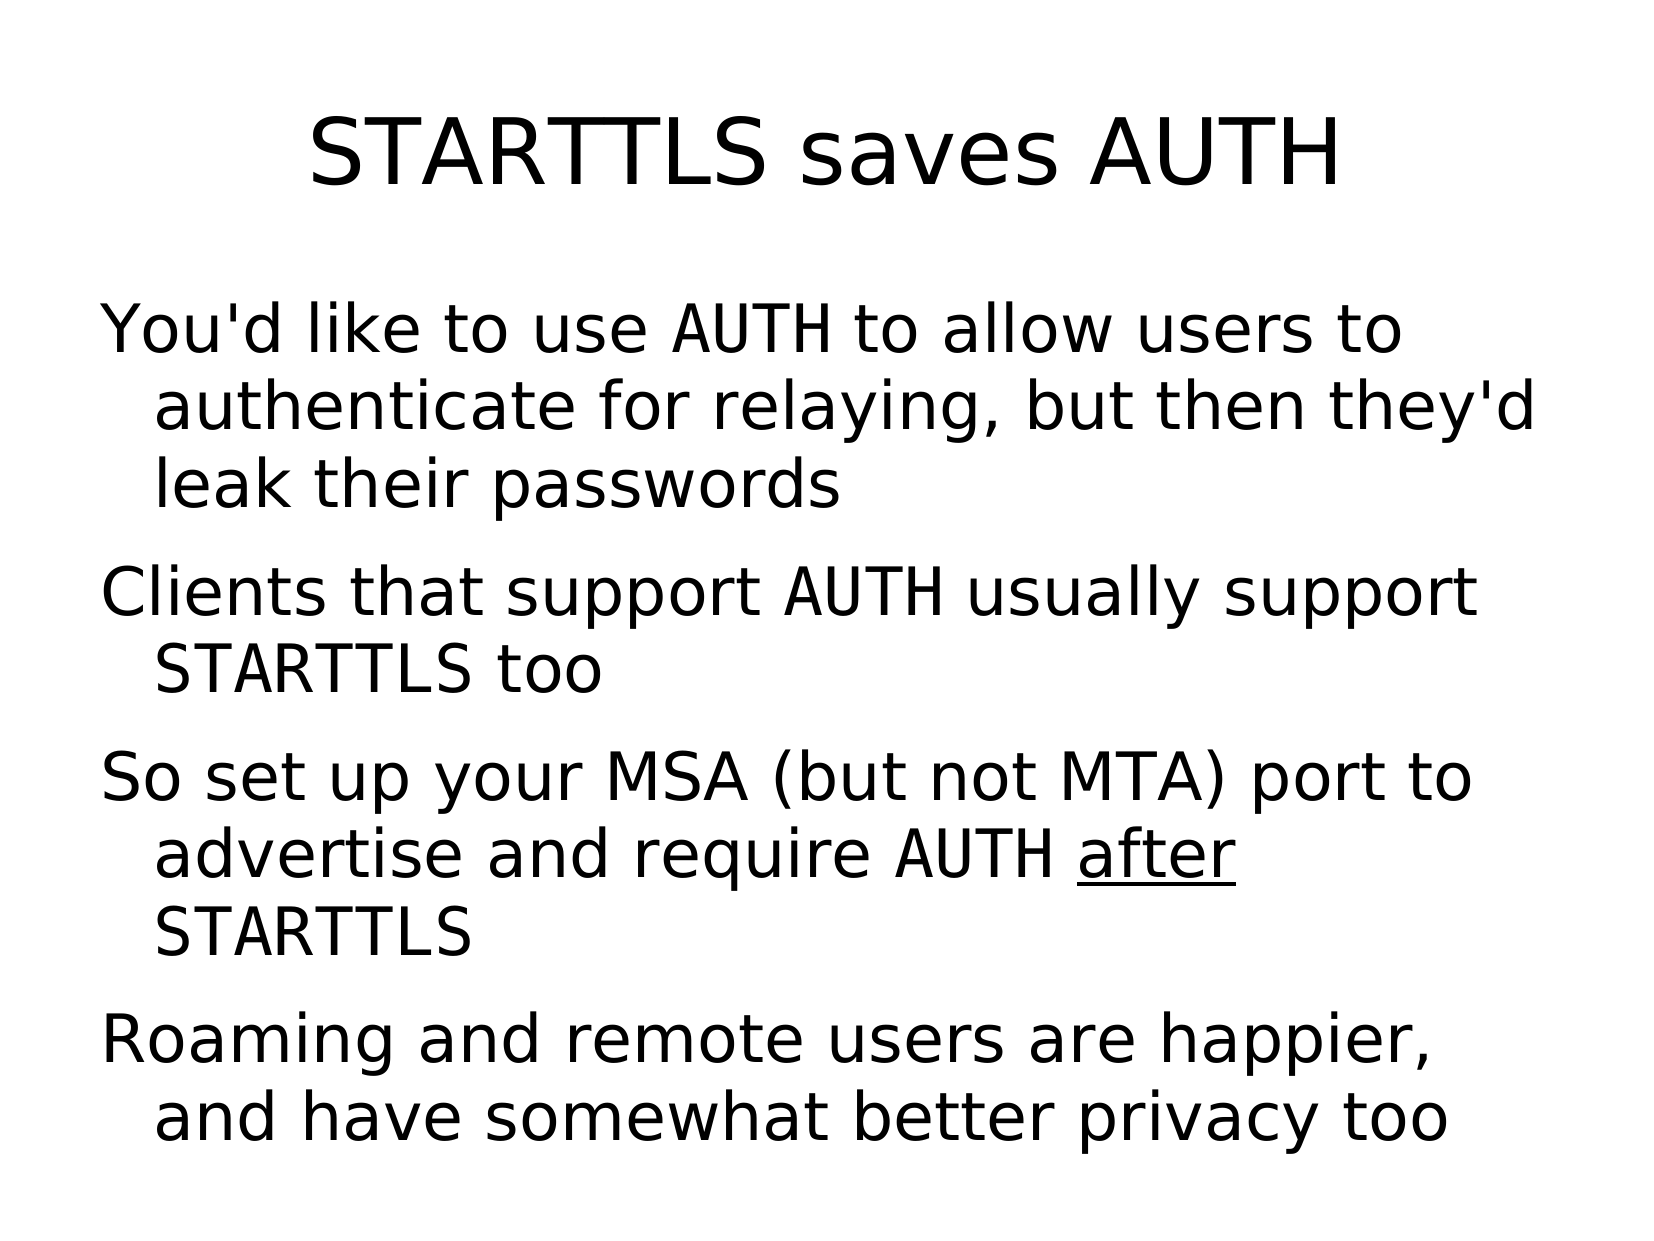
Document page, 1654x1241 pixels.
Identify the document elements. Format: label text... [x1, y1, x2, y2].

list You'd like to use AUTH to allow users to authenticate for relaying, but then they'd leak their passwords Clients that support AUTH usually support STARTTLS too So set up your MSA (but not MTA) port to advertise and require AUTH after STARTTLS Roaming and remote users are happier, and have somewhat better privacy too [82, 290, 1571, 1157]
title STARTTLS saves AUTH [82, 56, 1571, 250]
